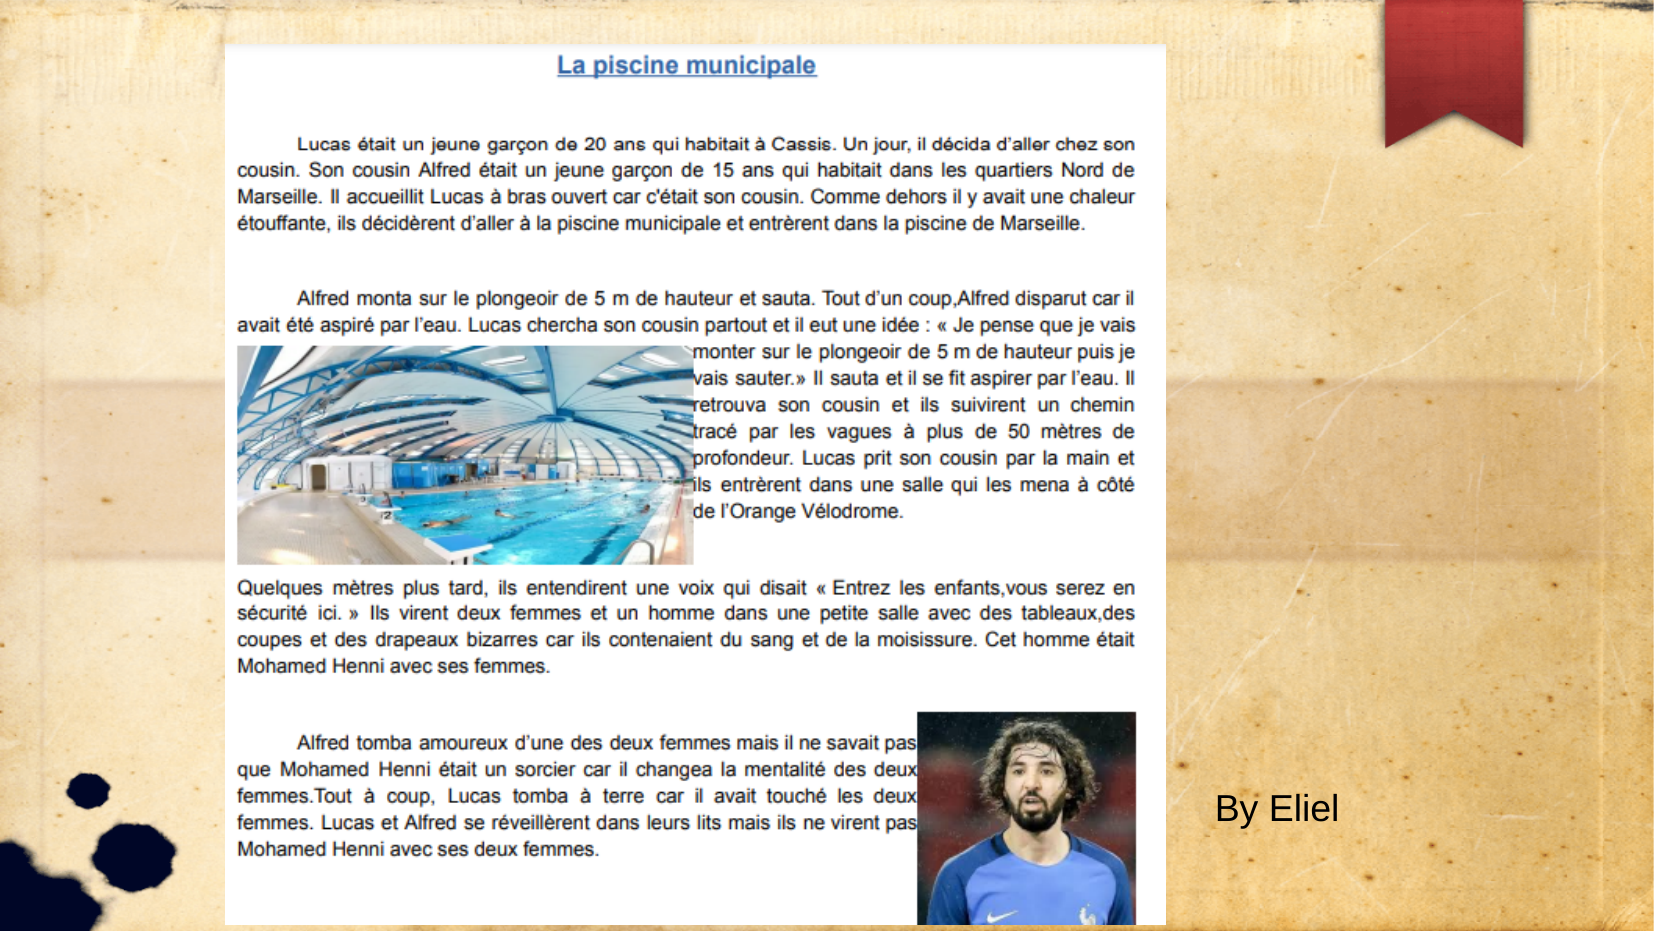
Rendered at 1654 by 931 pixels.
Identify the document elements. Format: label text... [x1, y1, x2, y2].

text_box By Eliel [1200, 780, 1561, 837]
picture [0, 0, 1654, 931]
